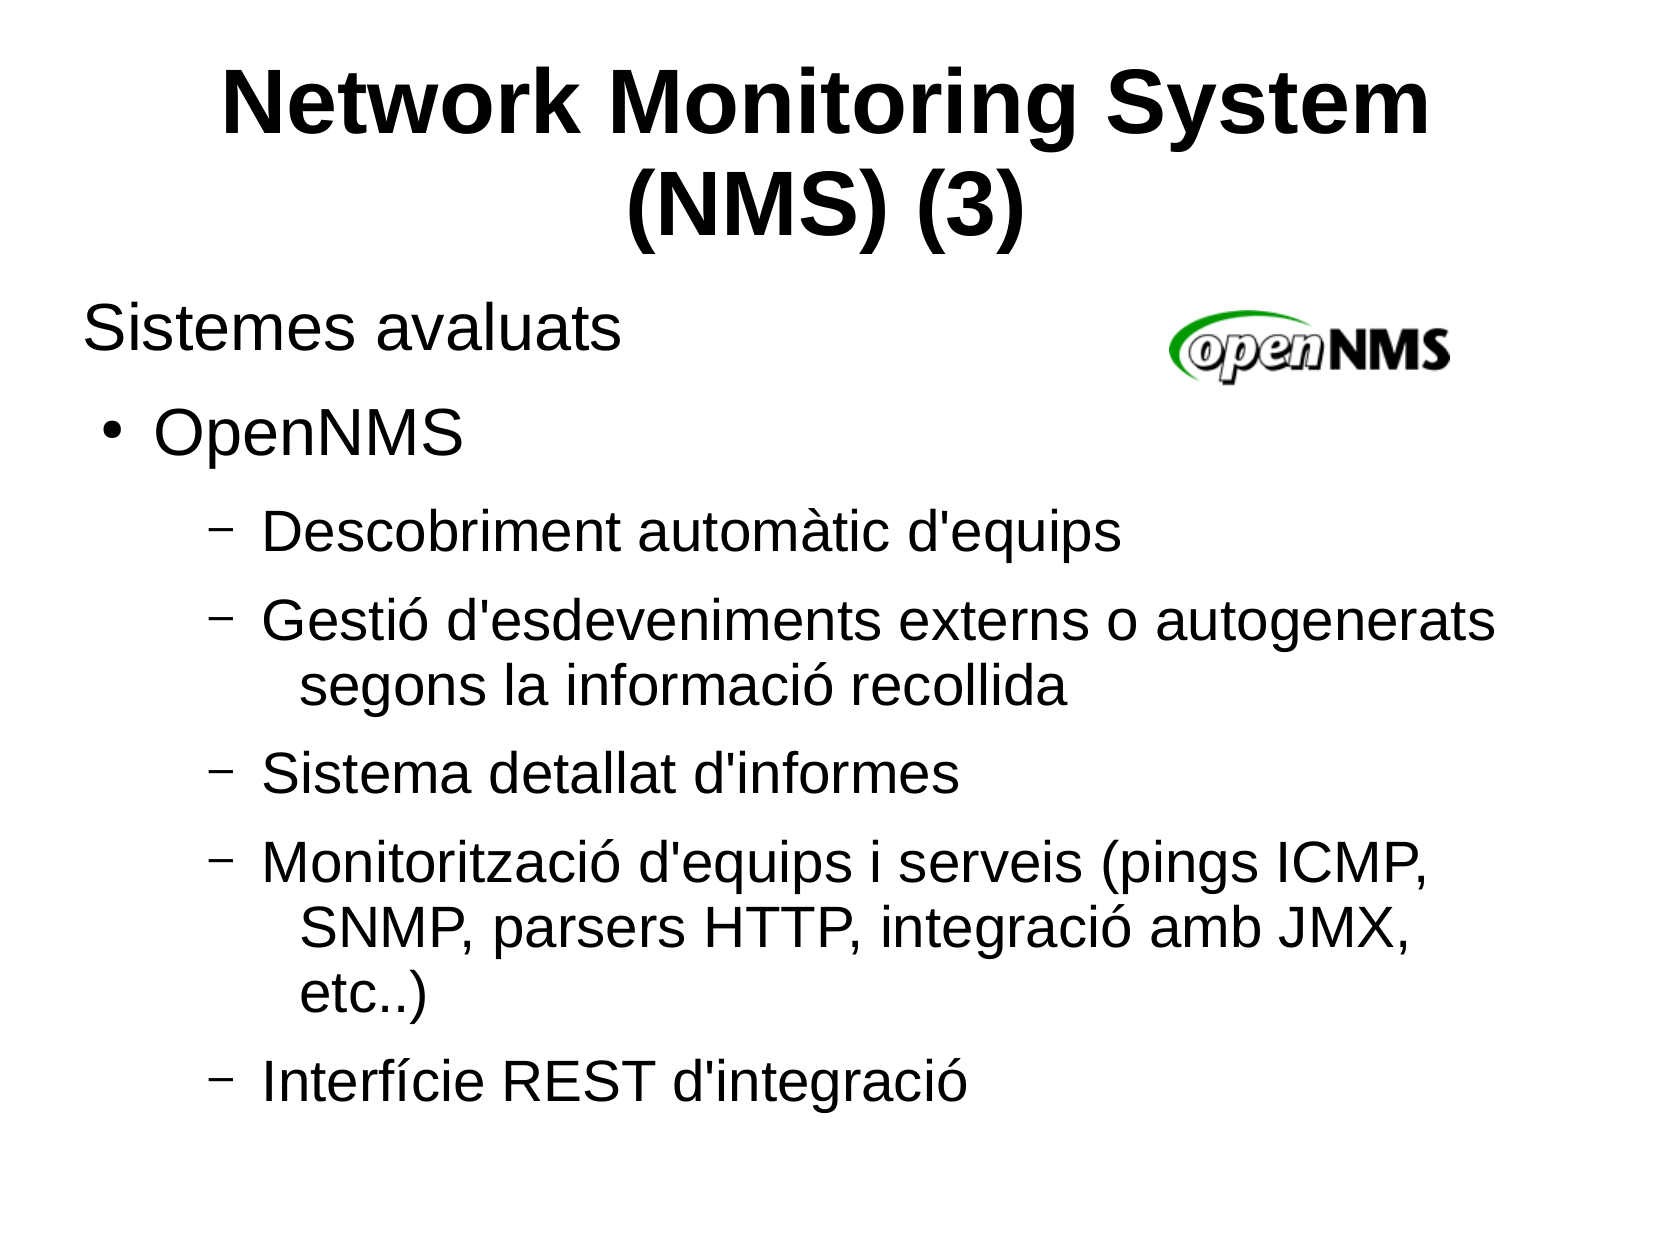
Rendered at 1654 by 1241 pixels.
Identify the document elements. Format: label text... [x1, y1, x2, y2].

picture [1169, 310, 1450, 390]
list Sistemes avaluats OpenNMS Descobriment automàtic d'equips Gestió d'esdeveniments externs o autogenerats segons la informació recollida Sistema detallat d'informes Monitorització d'equips i serveis (pings ICMP, SNMP, parsers HTTP, integració amb JMX, etc..) Interfície REST d'integració [82, 290, 1538, 1010]
title Network Monitoring System (NMS) (3) [82, 49, 1571, 257]
